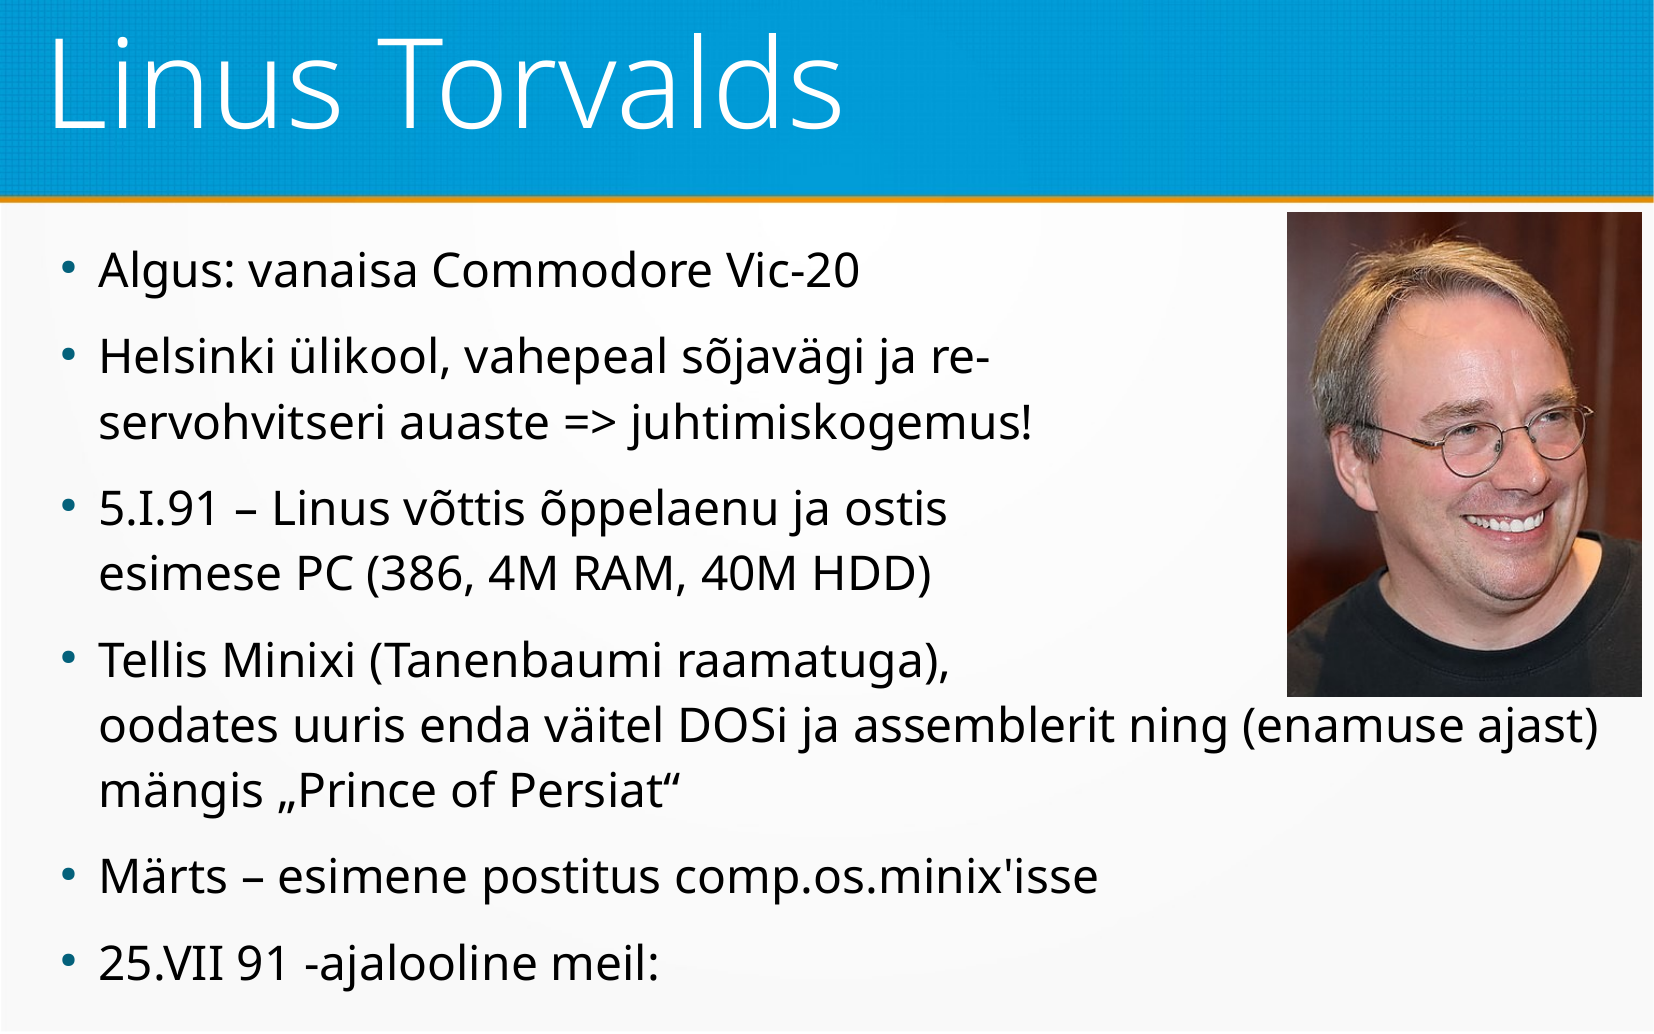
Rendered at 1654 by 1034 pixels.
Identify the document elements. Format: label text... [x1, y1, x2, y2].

picture [0, 195, 1654, 1034]
list Algus: vanaisa Commodore Vic-20 Helsinki ülikool, vahepeal sõjavägi ja re- servohvitseri auaste => juhtimiskogemus! 5.I.91 – Linus võttis õppelaenu ja ostis esimese PC (386, 4M RAM, 40M HDD) Tellis Minixi (Tanenbaumi raamatuga), oodates uuris enda väitel DOSi ja assemblerit ning (enamuse ajast) mängis „Prince of Persiat“ Märts – esimene postitus comp.os.minix'isse 25.VII 91 -ajalooline meil: [47, 236, 1607, 1002]
title Linus Torvalds [43, 0, 1619, 166]
